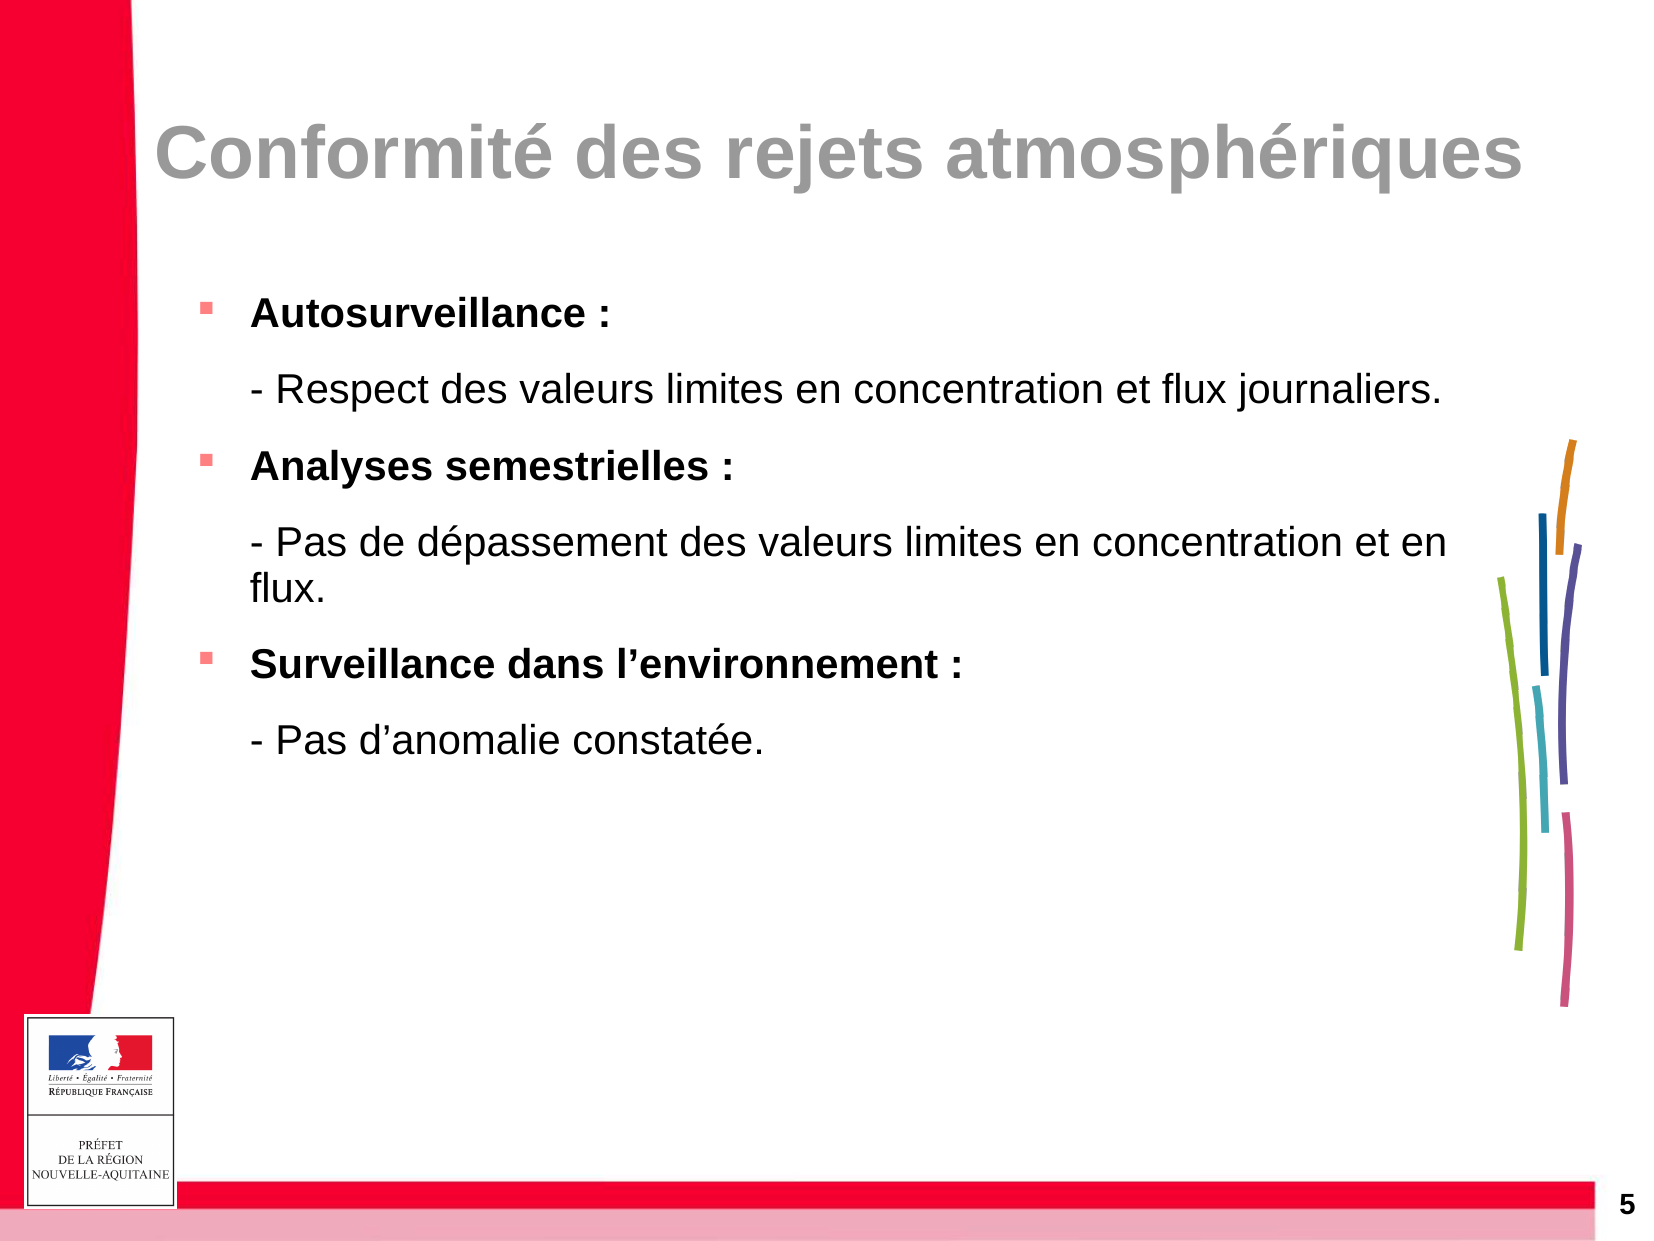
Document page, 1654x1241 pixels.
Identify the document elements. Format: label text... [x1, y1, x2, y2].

title Conformité des rejets atmosphériques [82, 49, 1571, 257]
list Autosurveillance : - Respect des valeurs limites en concentration et flux journaliers. Analyses semestrielles : - Pas de dépassement des valeurs limites en concentration et en flux. Surveillance dans l’environnement : - Pas d’anomalie constatée. [179, 290, 1509, 1010]
picture [0, 0, 1654, 1241]
